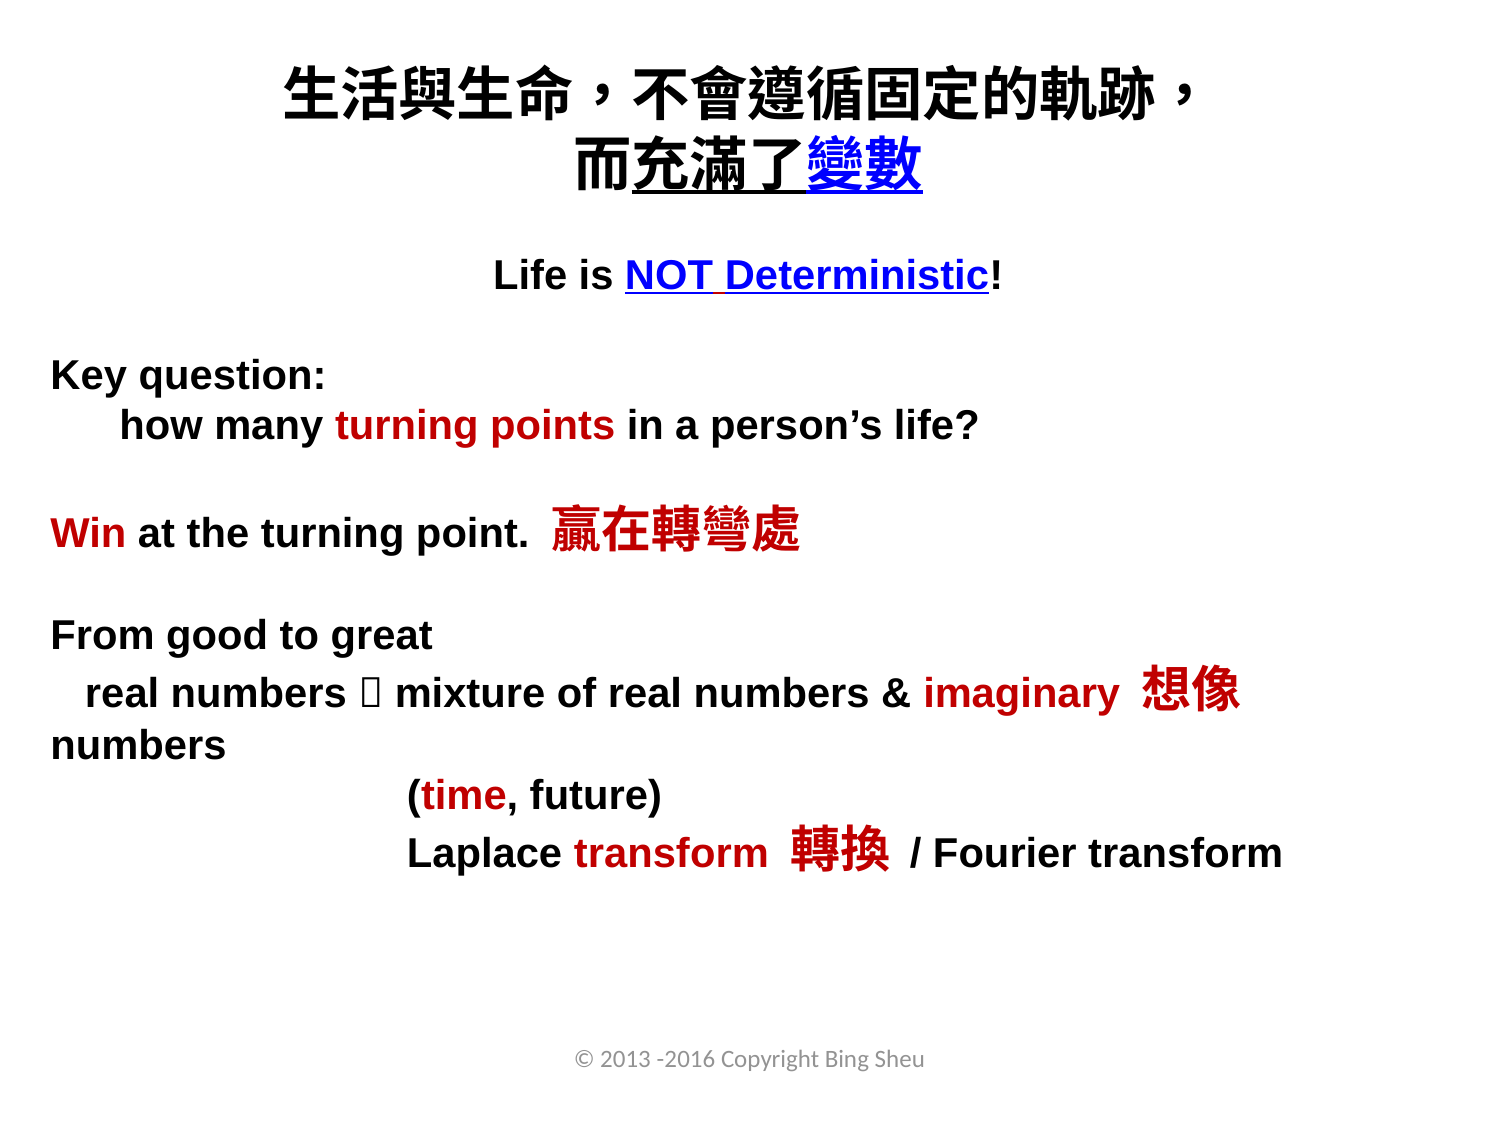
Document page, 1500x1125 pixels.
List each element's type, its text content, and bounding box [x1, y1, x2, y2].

text_box 生活與生命，不會遵循固定的軌跡， 而充滿了變數 Life is NOT Deterministic! Key question: how many turning points in a person’s life? Win at the turning point. 贏在轉彎處 From good to great real numbers  mixture of real numbers & imaginary 想像 numbers (time, future) Laplace transform 轉換 / Fourier transform [35, 50, 1461, 1036]
footer © 2013 -2016 Copyright Bing Sheu [512, 1027, 988, 1088]
